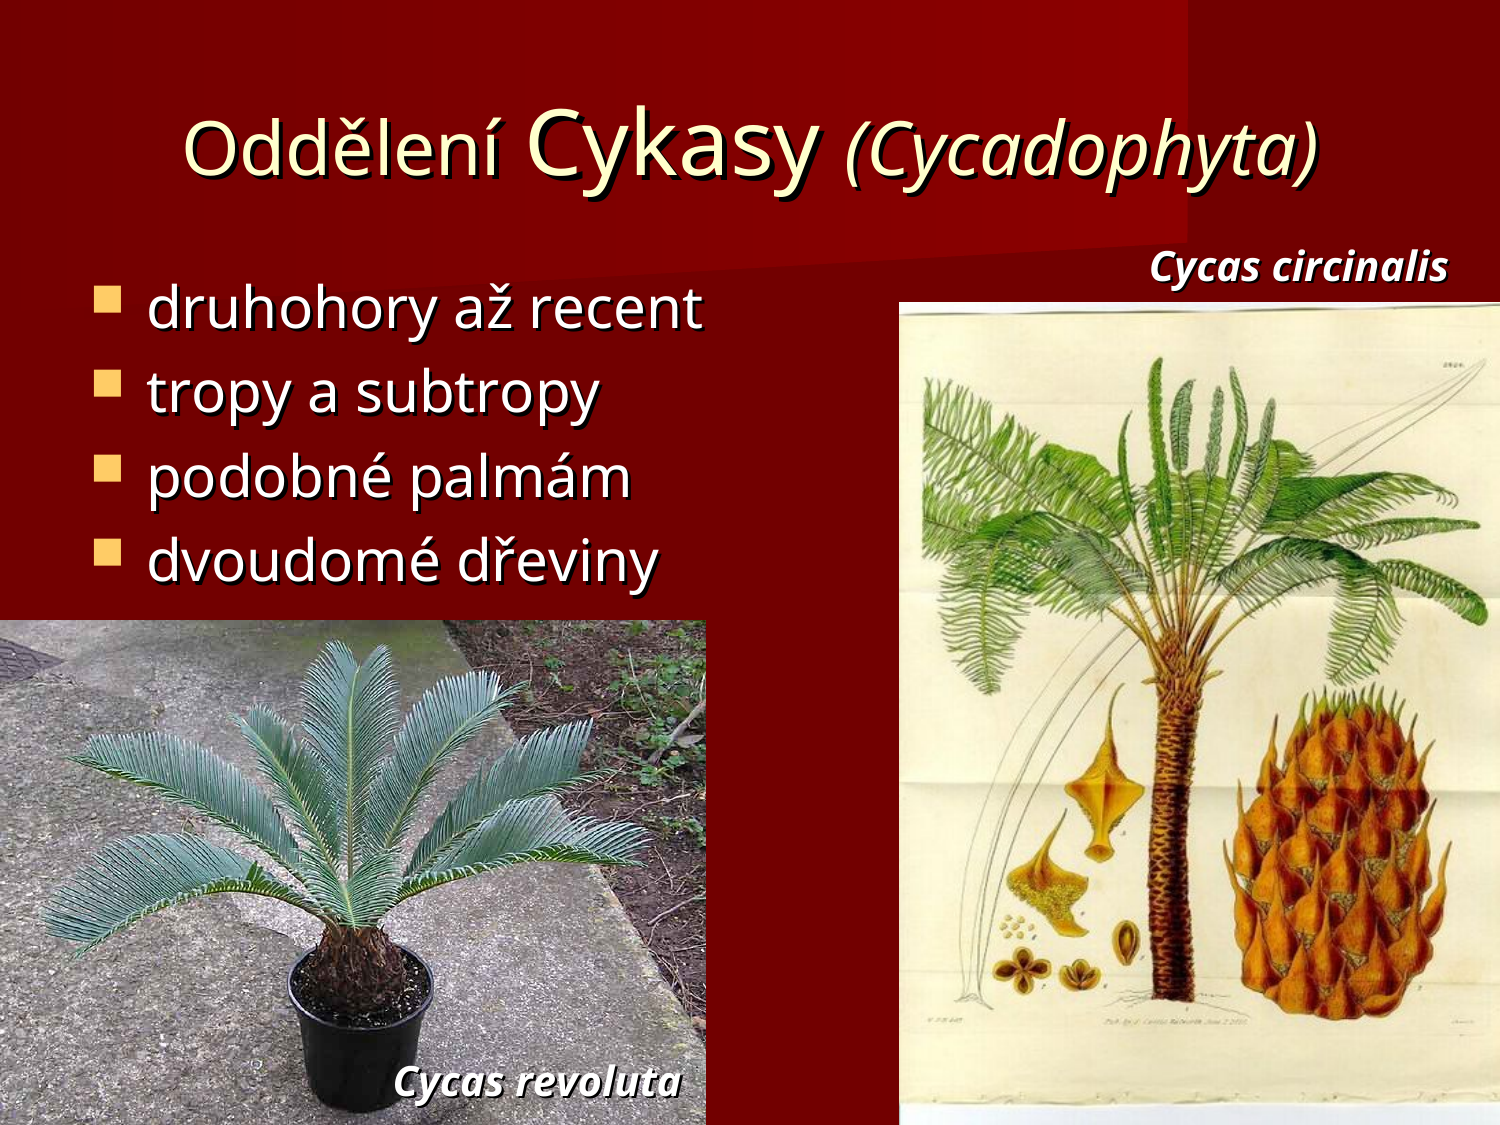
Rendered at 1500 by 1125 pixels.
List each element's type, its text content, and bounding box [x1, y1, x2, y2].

text_box Cycas revoluta [336, 1011, 739, 1125]
picture [0, 620, 706, 1125]
text_box Cycas circinalis [1098, 196, 1500, 334]
list druhohory až recent tropy a subtropy podobné palmám dvoudomé dřeviny [75, 262, 1098, 1001]
picture [899, 302, 1500, 1125]
title Oddělení Cykasy (Cycadophyta) [75, 45, 1426, 233]
